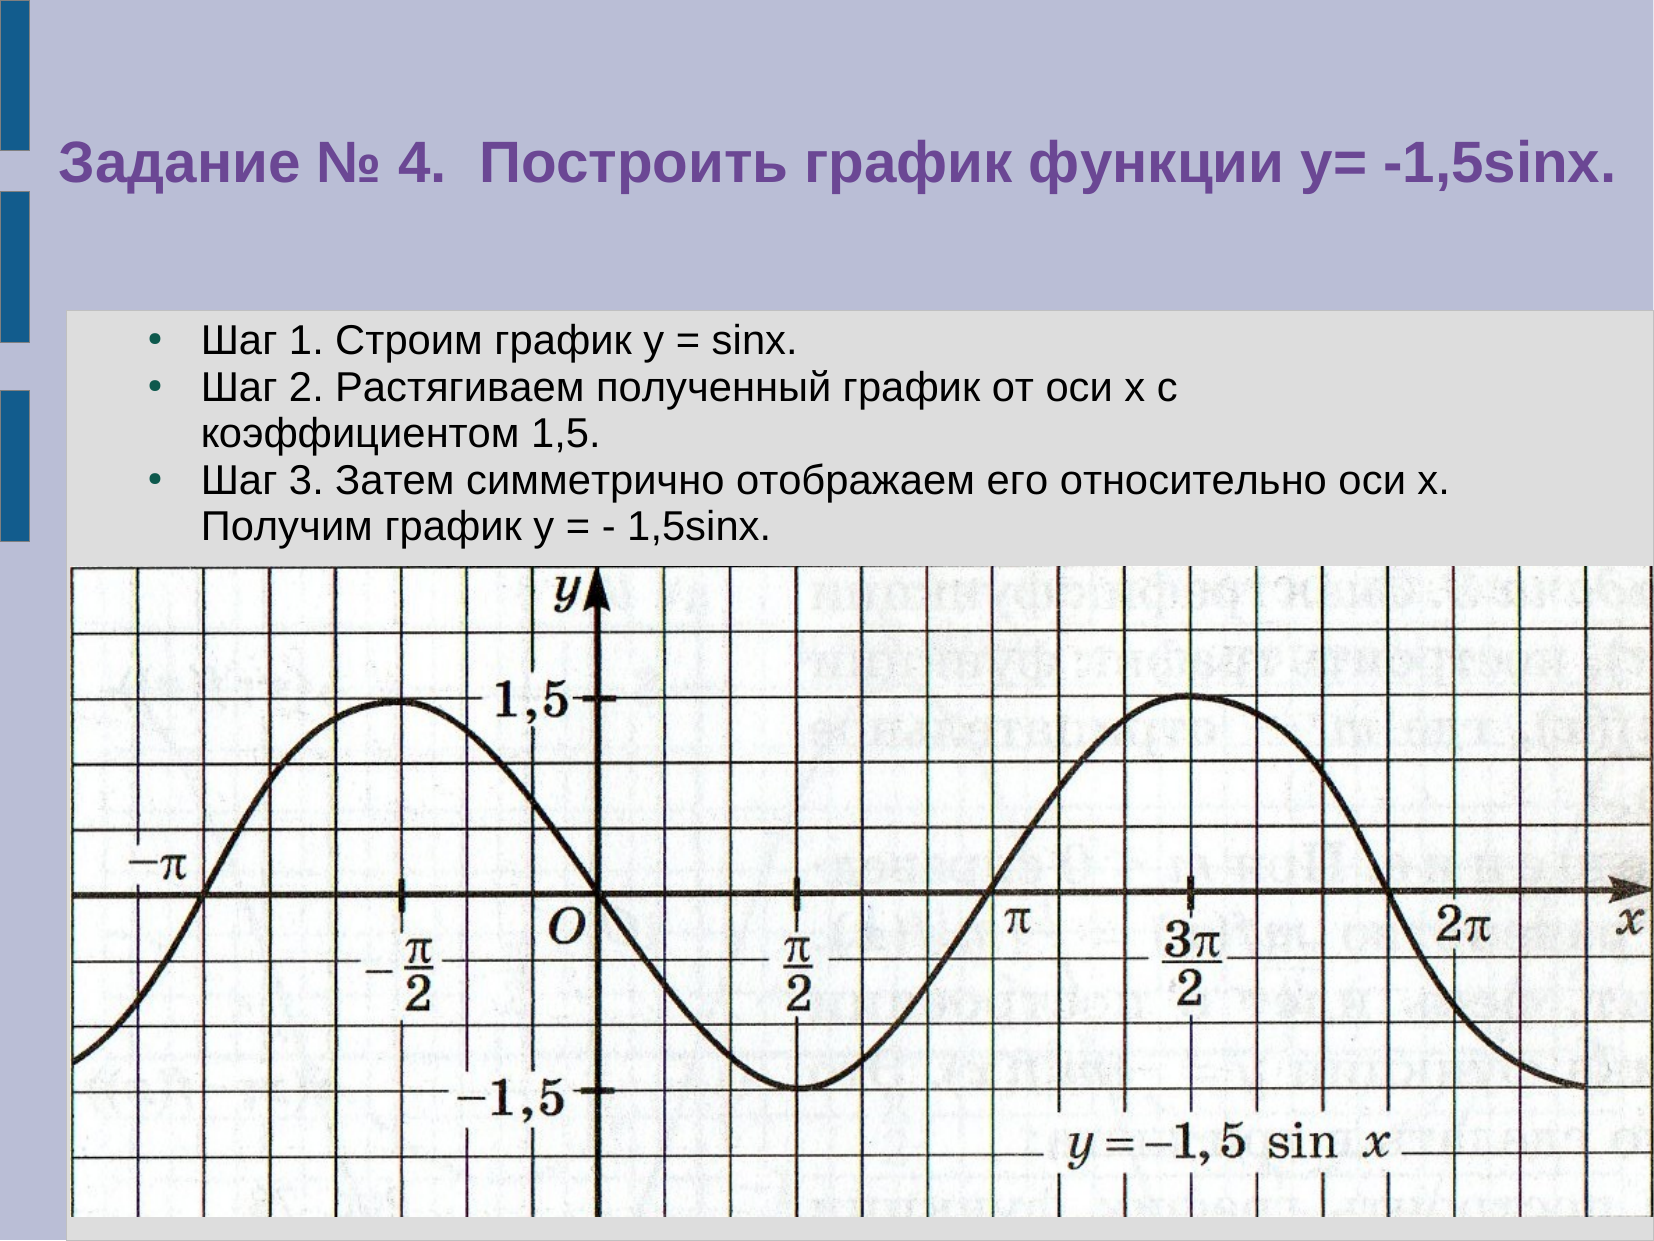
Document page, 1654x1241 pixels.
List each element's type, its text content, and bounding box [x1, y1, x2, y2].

title Задание № 4. Построить график функции у= -1,5sinx. [59, 59, 1637, 267]
list Шаг 1. Строим график у = sinx. Шаг 2. Растягиваем полученный график от оси х с коэффициентом 1,5. Шаг 3. Затем симметрично отображаем его относительно оси х. Получим график у = - 1,5sinx. [129, 317, 1543, 566]
picture [70, 566, 1654, 1217]
